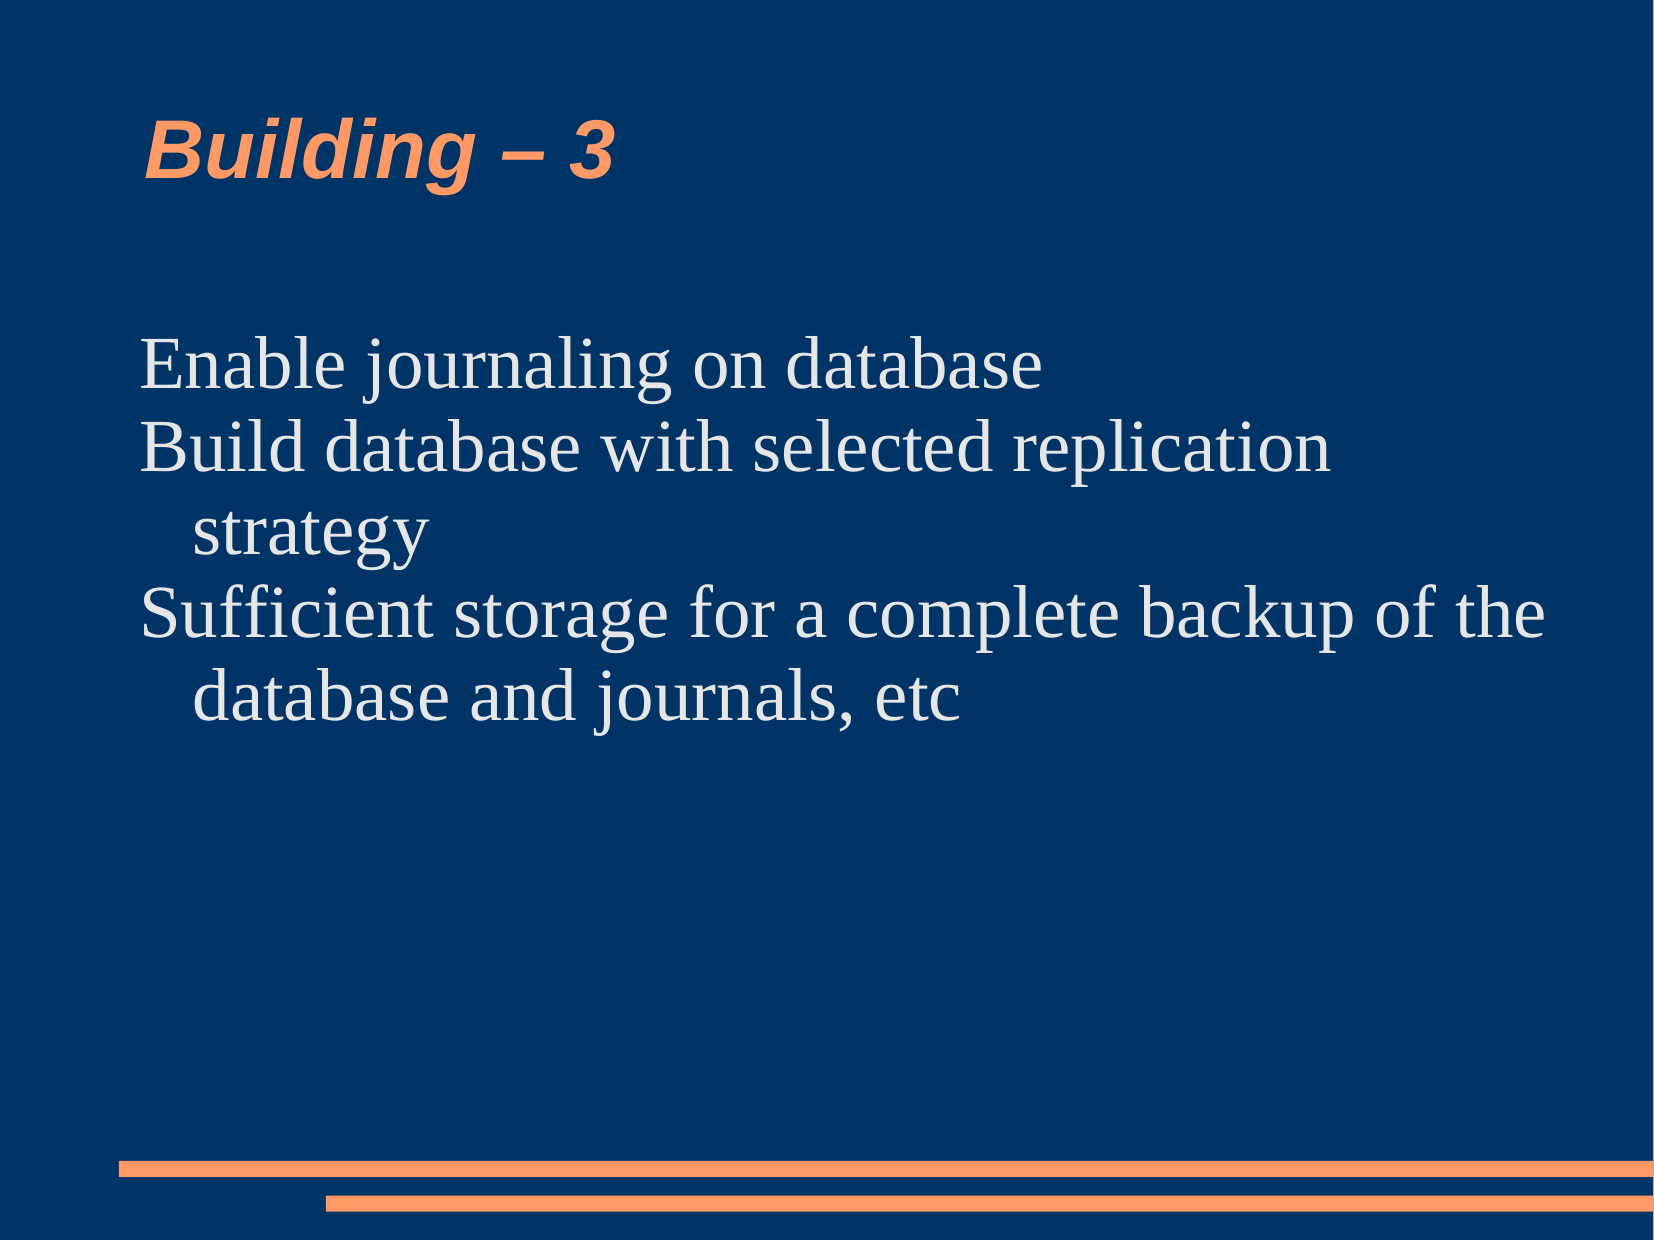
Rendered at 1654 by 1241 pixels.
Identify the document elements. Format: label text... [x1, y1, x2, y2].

title Building – 3 [121, 53, 1534, 247]
list Enable journaling on database Build database with selected replication strategy Sufficient storage for a complete backup of the database and journals, etc [121, 322, 1561, 1118]
